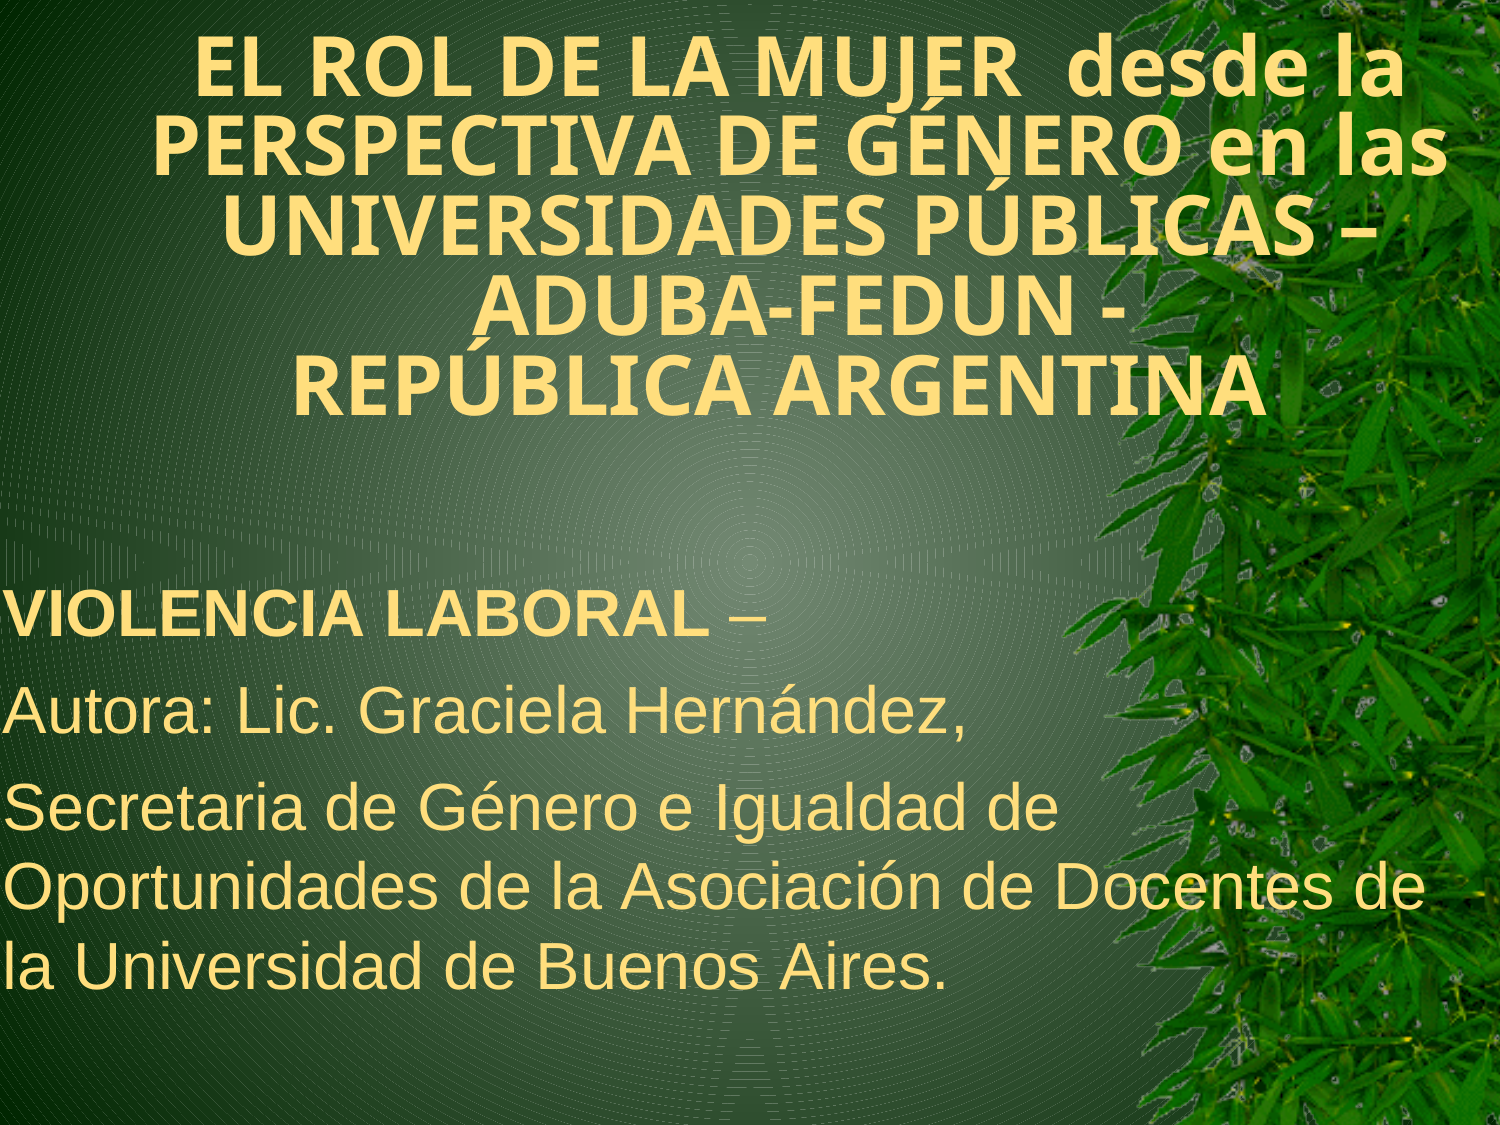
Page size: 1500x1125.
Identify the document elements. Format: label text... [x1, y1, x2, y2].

title EL ROL DE LA MUJER desde la PERSPECTIVA DE GÉNERO en las UNIVERSIDADES PÚBLICAS – ADUBA-FEDUN - REPÚBLICA ARGENTINA [100, 94, 1500, 562]
subtitle VIOLENCIA LABORAL – Autora: Lic. Graciela Hernández, Secretaria de Género e Igualdad de Oportunidades de la Asociación de Docentes de la Universidad de Buenos Aires. [0, 562, 1500, 1125]
